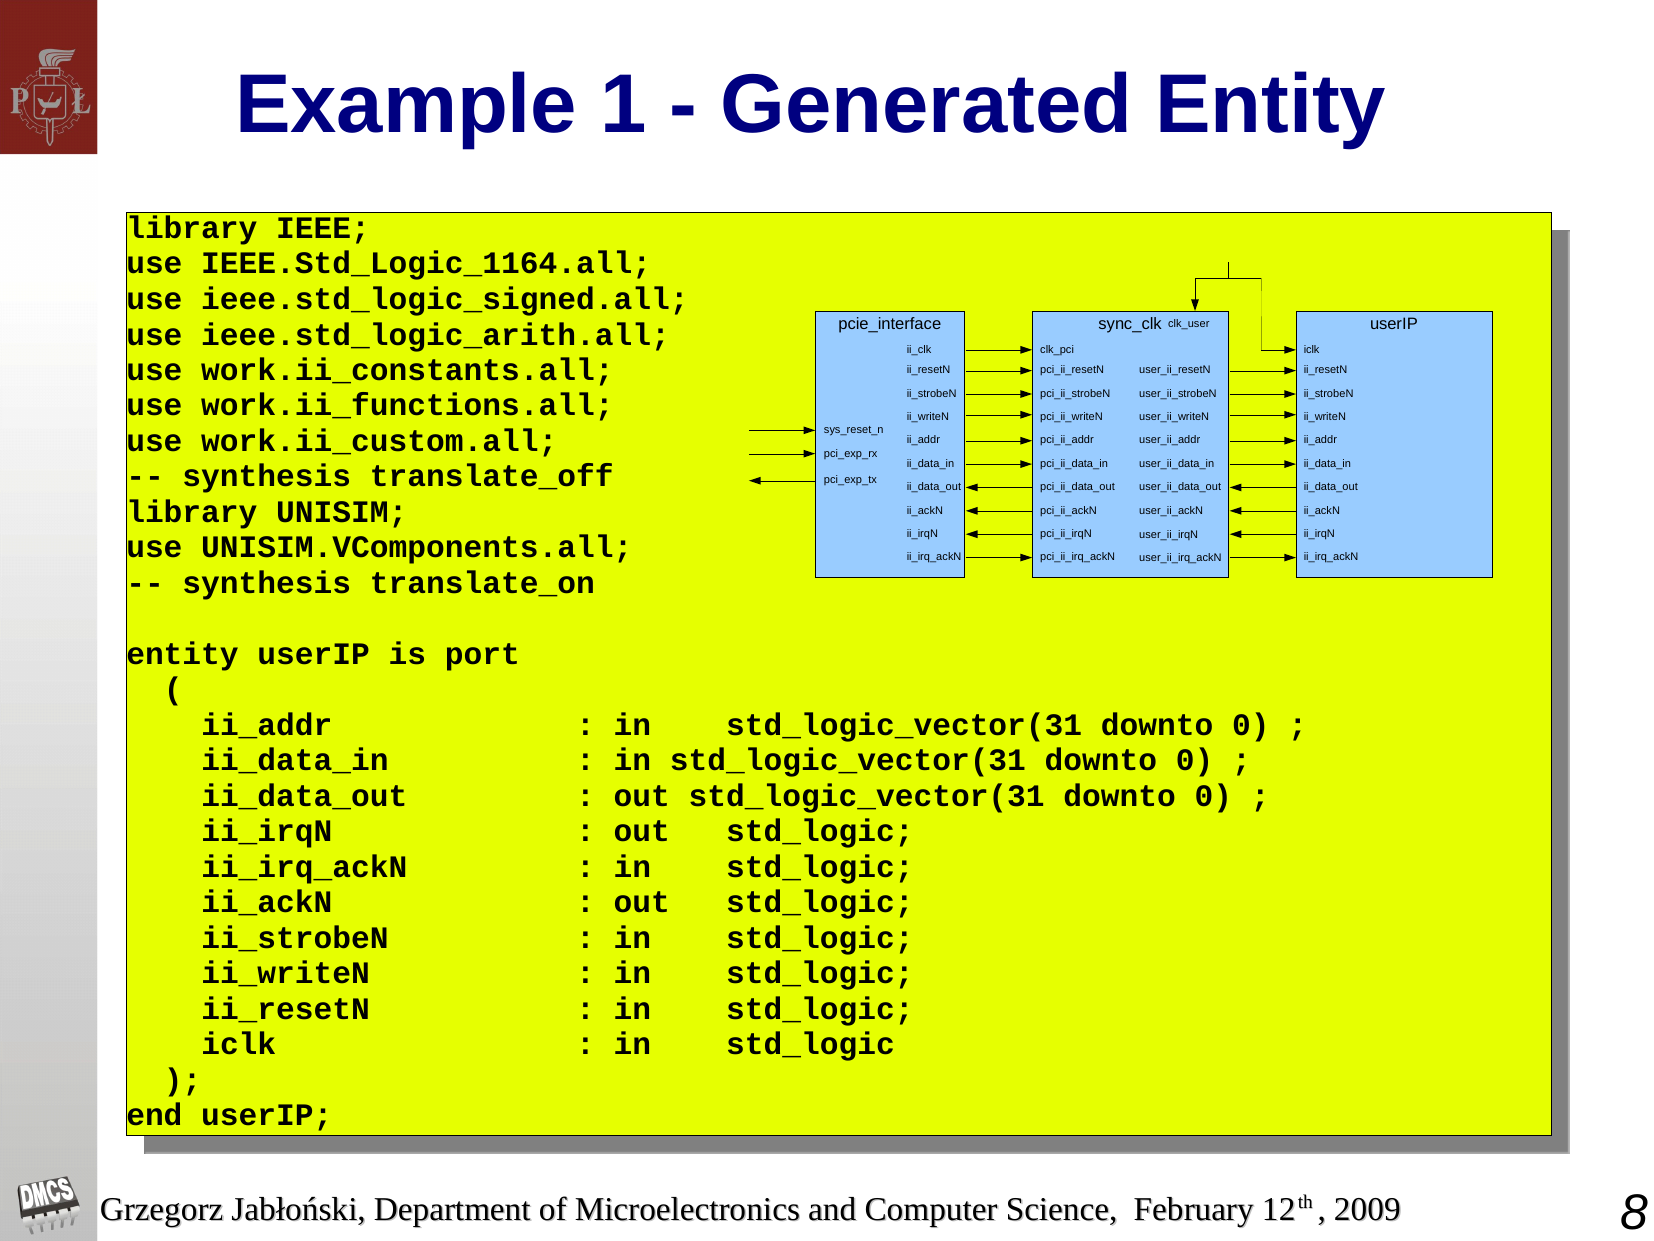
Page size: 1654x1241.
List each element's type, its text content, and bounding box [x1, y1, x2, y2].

picture [742, 261, 1493, 579]
title Example 1 - Generated Entity [98, 0, 1525, 208]
text_box library IEEE; use IEEE.Std_Logic_1164.all; use ieee.std_logic_signed.all; use ieee.std_logic_arith.all; use work.ii_constants.all; use work.ii_functions.all; use work.ii_custom.all; -- synthesis translate_off library UNISIM; use UNISIM.VComponents.all; -- synthesis translate_on entity userIP is port ( ii_addr : in std_logic_vector(31 downto 0) ; ii_data_in : in std_logic_vector(31 downto 0) ; ii_data_out : out std_logic_vector(31 downto 0) ; ii_irqN : out std_logic; ii_irq_ackN : in std_logic; ii_ackN : out std_logic; ii_strobeN : in std_logic; ii_writeN : in std_logic; ii_resetN : in std_logic; iclk : in std_logic ); end userIP; [126, 212, 1552, 1136]
